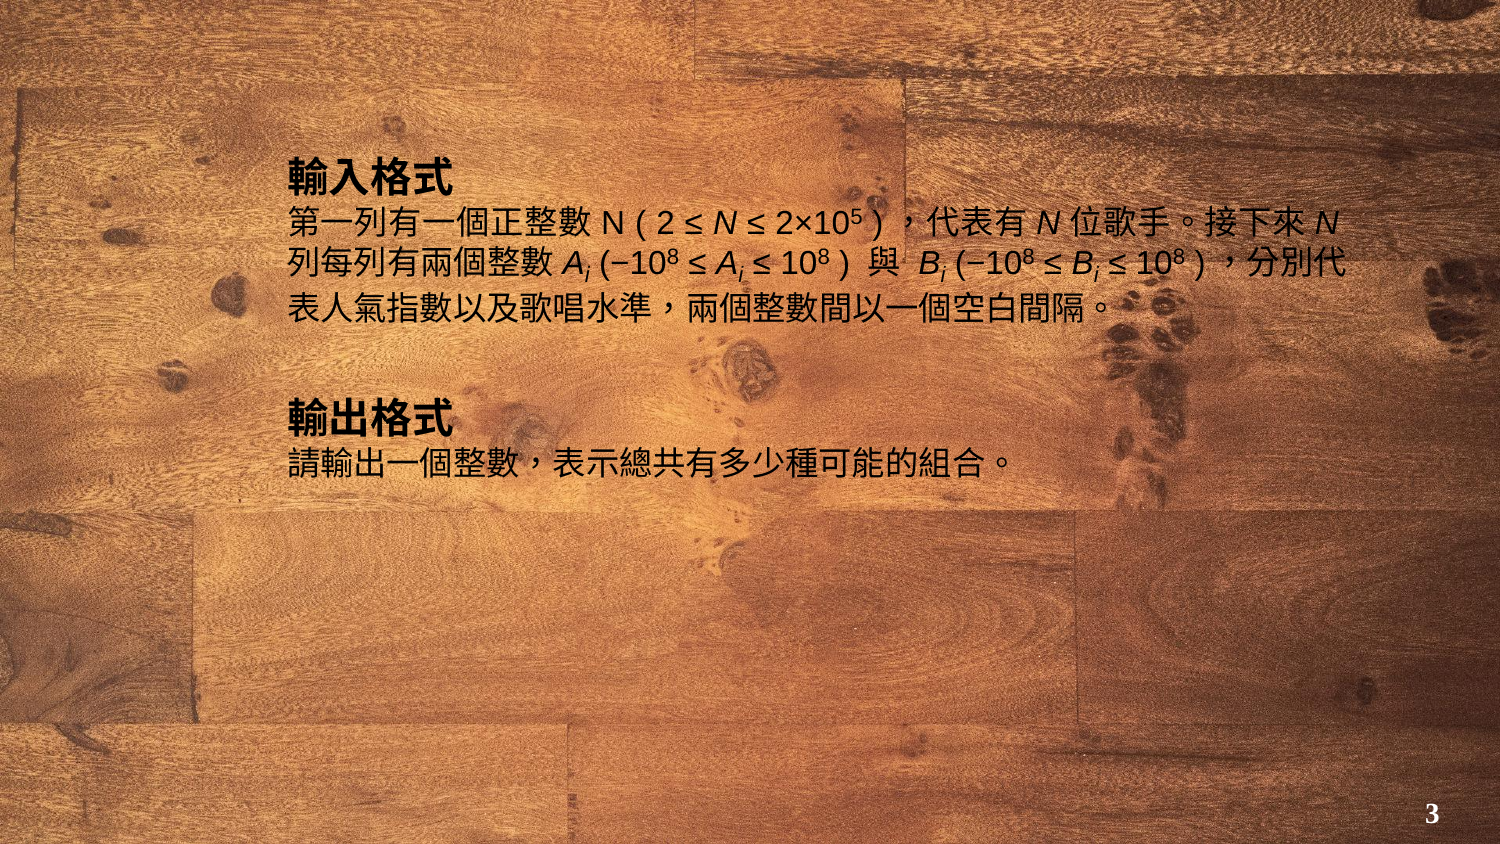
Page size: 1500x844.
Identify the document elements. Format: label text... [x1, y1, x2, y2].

text_box 輸入格式 第一列有一個正整數N ( 2 ≤ N ≤ 2×105 )，代表有N位歌手。接下來N列每列有兩個整數Ai (−108 ≤ Ai ≤ 108 ) 與 Bi (−108 ≤ Bi ≤ 108 )，分別代表人氣指數以及歌唱水準，兩個整數間以一個空白間隔。 輸出格式 請輸出一個整數，表示總共有多少種可能的組合。 [272, 119, 1362, 490]
slide_number 3 [1410, 779, 1500, 844]
